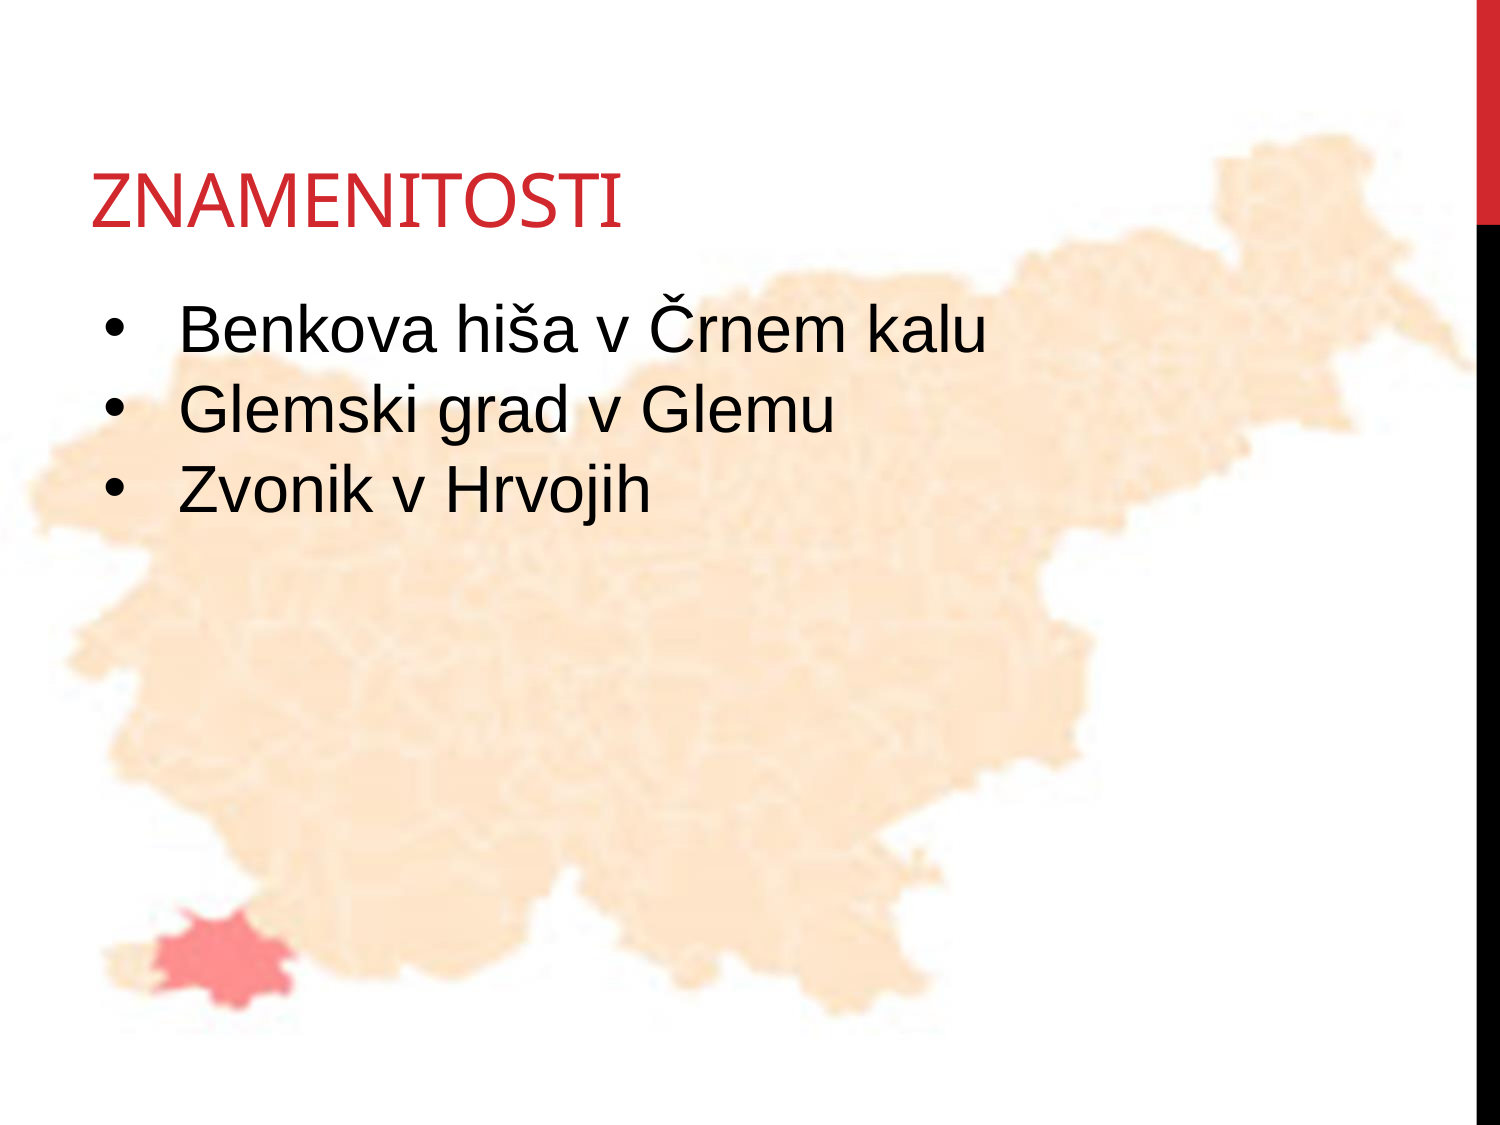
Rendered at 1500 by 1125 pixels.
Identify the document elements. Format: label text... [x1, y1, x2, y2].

picture [0, 0, 1476, 1125]
text_box Benkova hiša v Črnem kalu Glemski grad v Glemu Zvonik v Hrvojih [88, 278, 1388, 534]
title znamenitosti [75, 24, 1025, 250]
